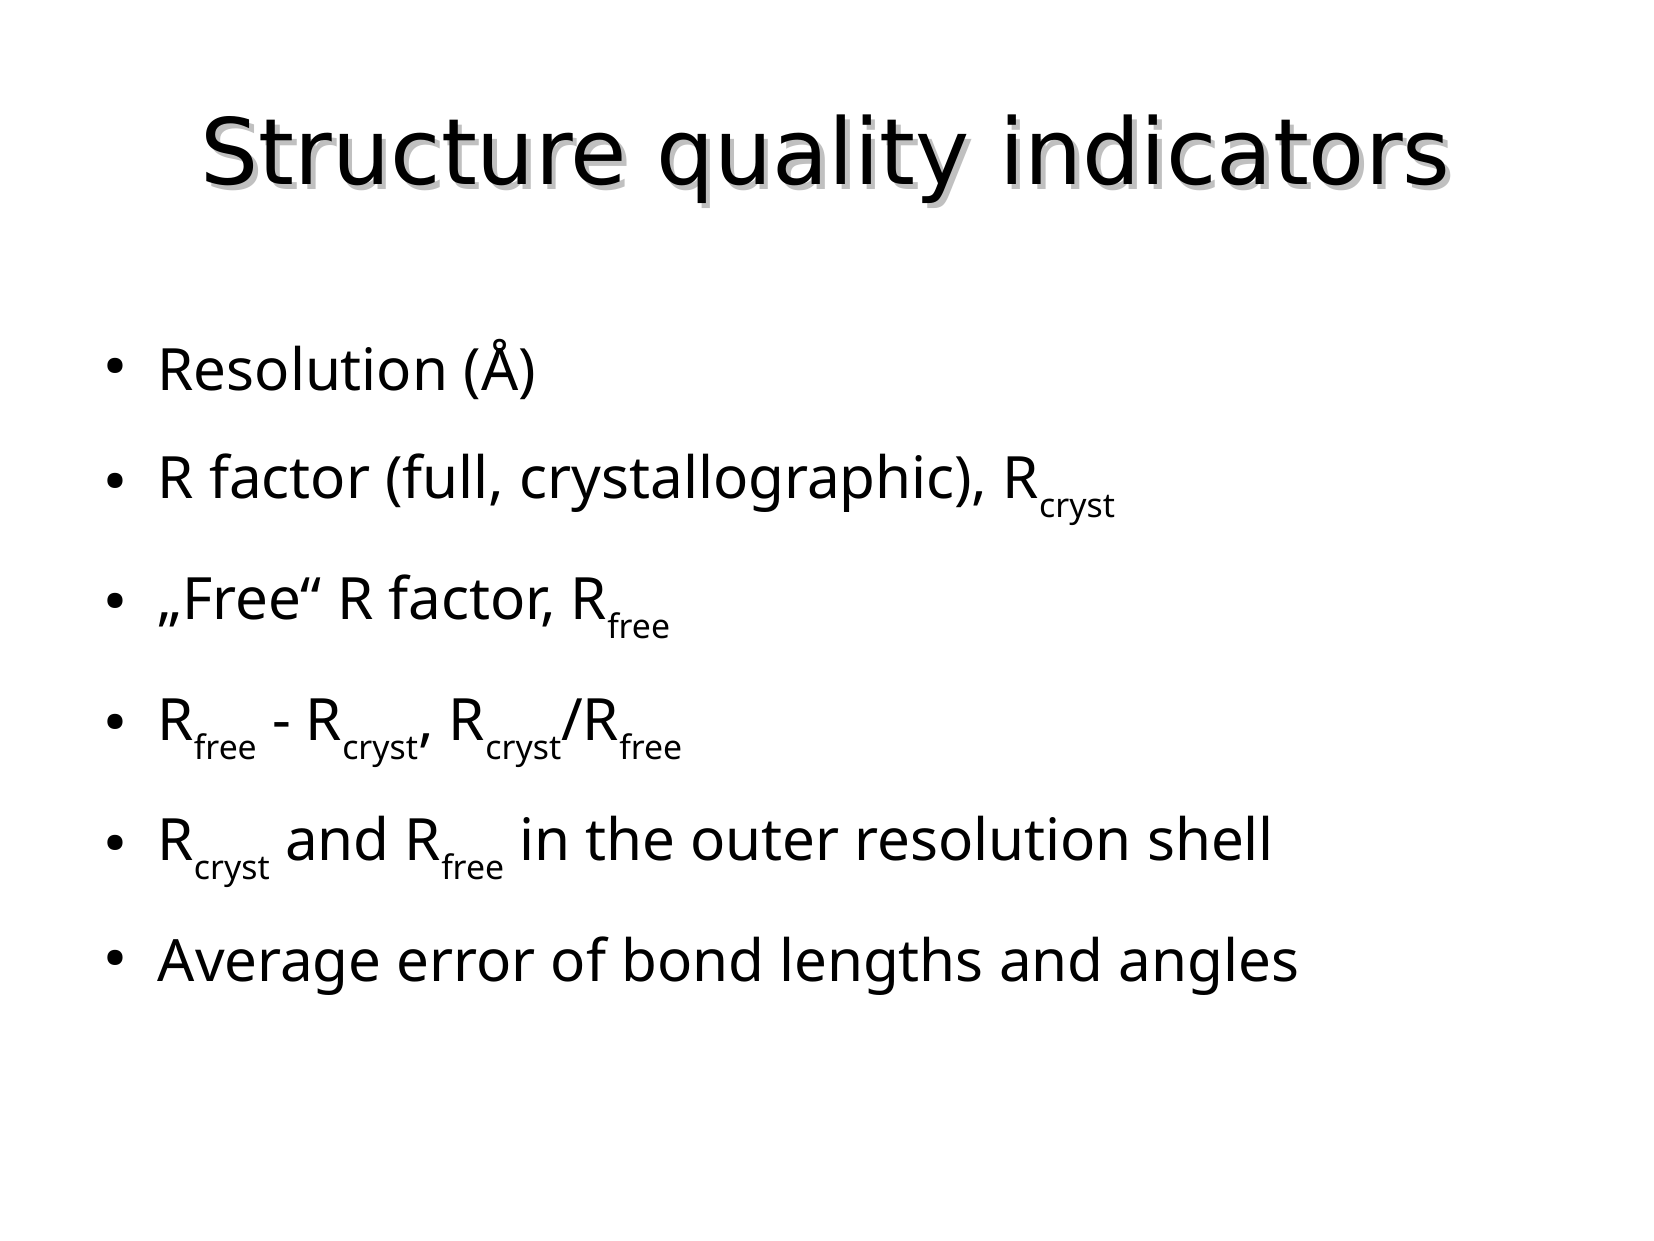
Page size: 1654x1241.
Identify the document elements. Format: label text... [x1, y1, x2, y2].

title Structure quality indicators [82, 49, 1571, 257]
list Resolution (Å) R factor (full, crystallographic), Rcryst „Free“ R factor, Rfree Rfree - Rcryst, Rcryst/Rfree Rcryst and Rfree in the outer resolution shell Average error of bond lengths and angles [86, 327, 1576, 1051]
